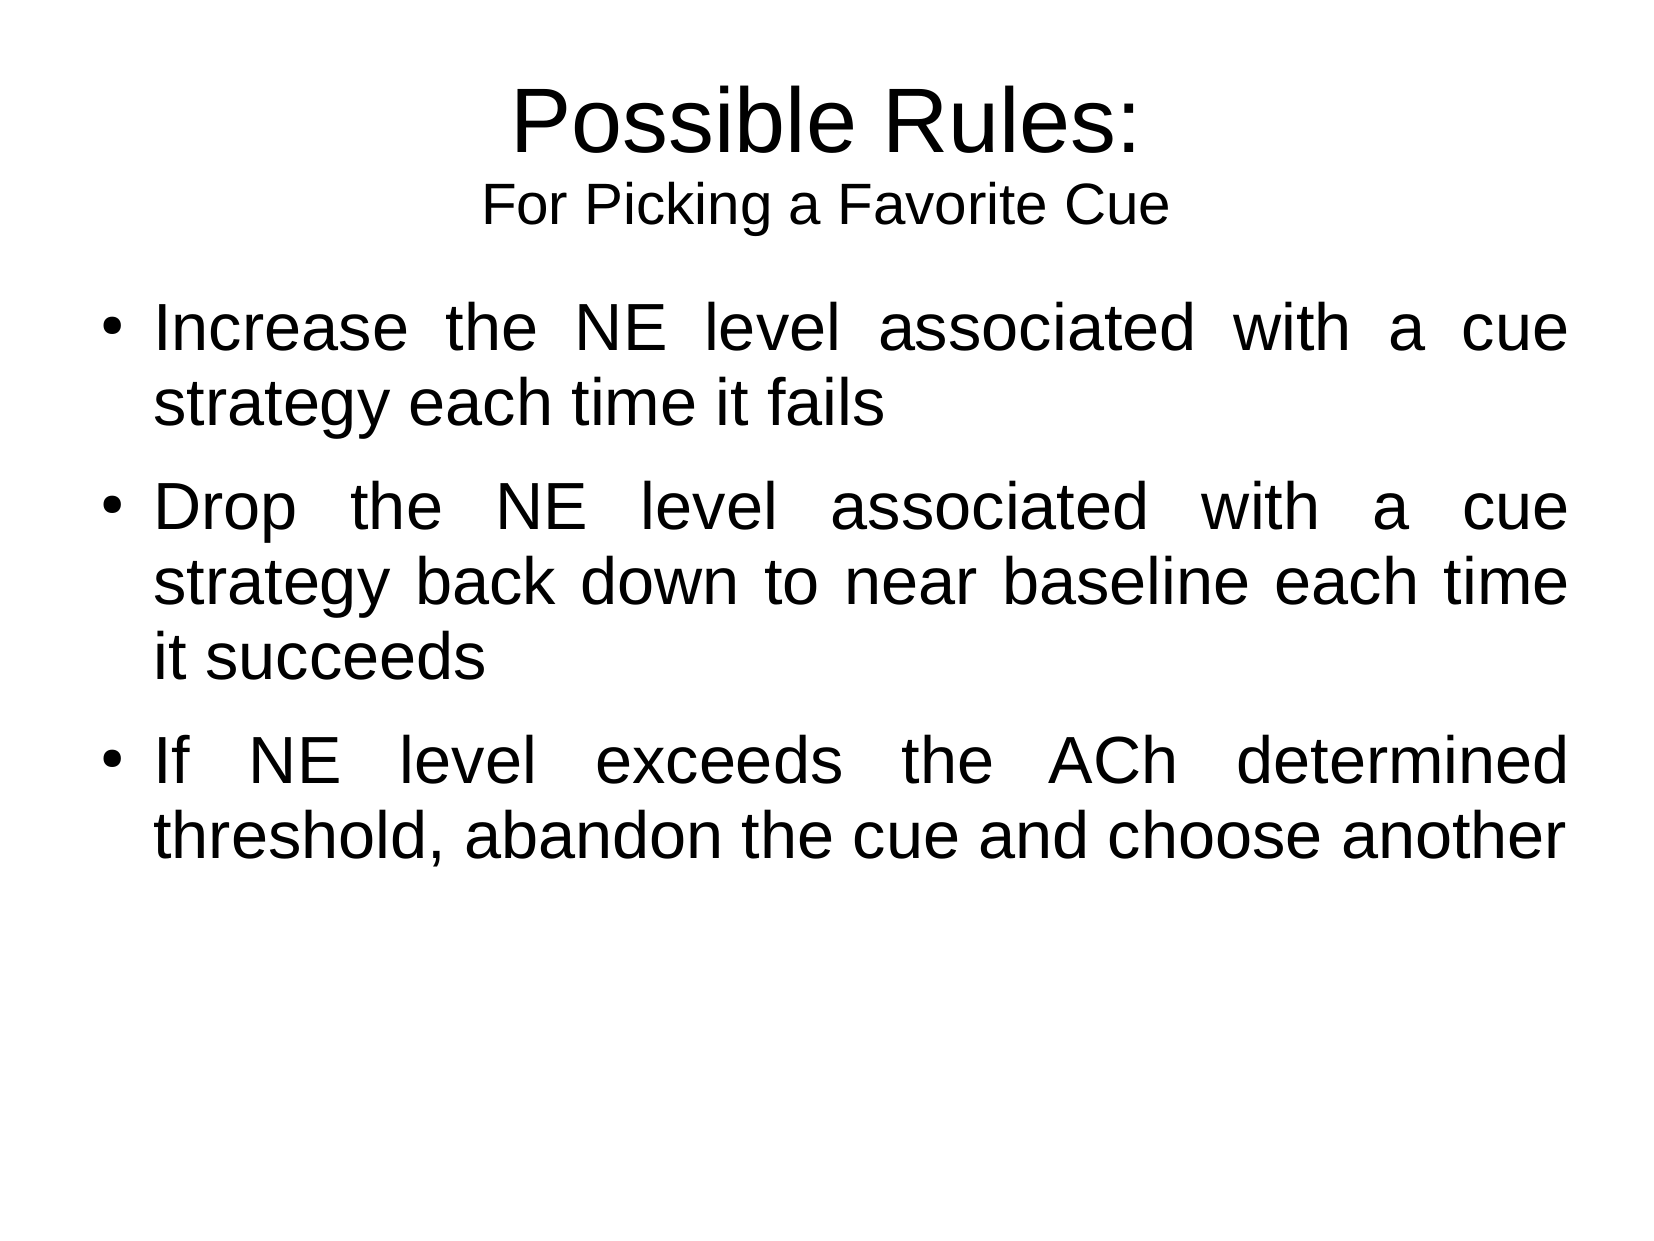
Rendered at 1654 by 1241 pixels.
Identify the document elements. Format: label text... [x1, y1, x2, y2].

title Possible Rules: For Picking a Favorite Cue [82, 56, 1571, 250]
list Increase the NE level associated with a cue strategy each time it fails Drop the NE level associated with a cue strategy back down to near baseline each time it succeeds If NE level exceeds the ACh determined threshold, abandon the cue and choose another [82, 290, 1571, 1094]
